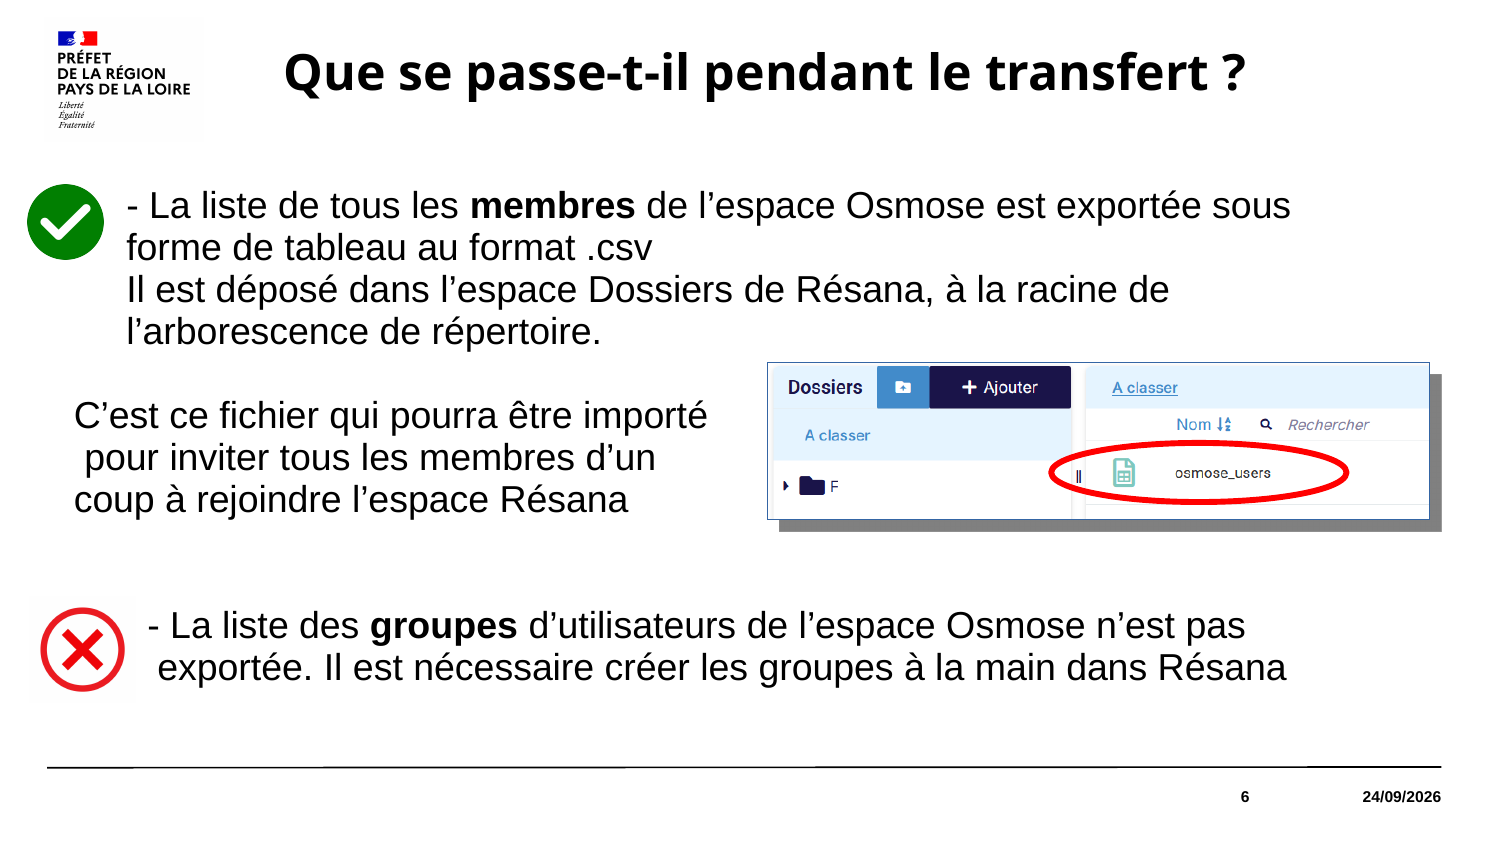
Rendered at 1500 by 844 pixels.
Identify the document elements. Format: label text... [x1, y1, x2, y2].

picture [29, 596, 136, 703]
picture [767, 362, 1430, 520]
title Que se passe-t-il pendant le transfert ? [283, 47, 1347, 166]
text_box - La liste de tous les membres de l’espace Osmose est exportée sous forme de tableau au format .csv Il est déposé dans l’espace Dossiers de Résana, à la racine de l’arborescence de répertoire. C’est ce fichier qui pourra être importé pour inviter tous les membres d’un coup à rejoindre l’espace Résana - La liste des groupes d’utilisateurs de l’espace Osmose n’est pas exportée. Il est nécessaire créer les groupes à la main dans Résana [59, 177, 1347, 827]
picture [27, 184, 104, 260]
picture [44, 17, 204, 142]
